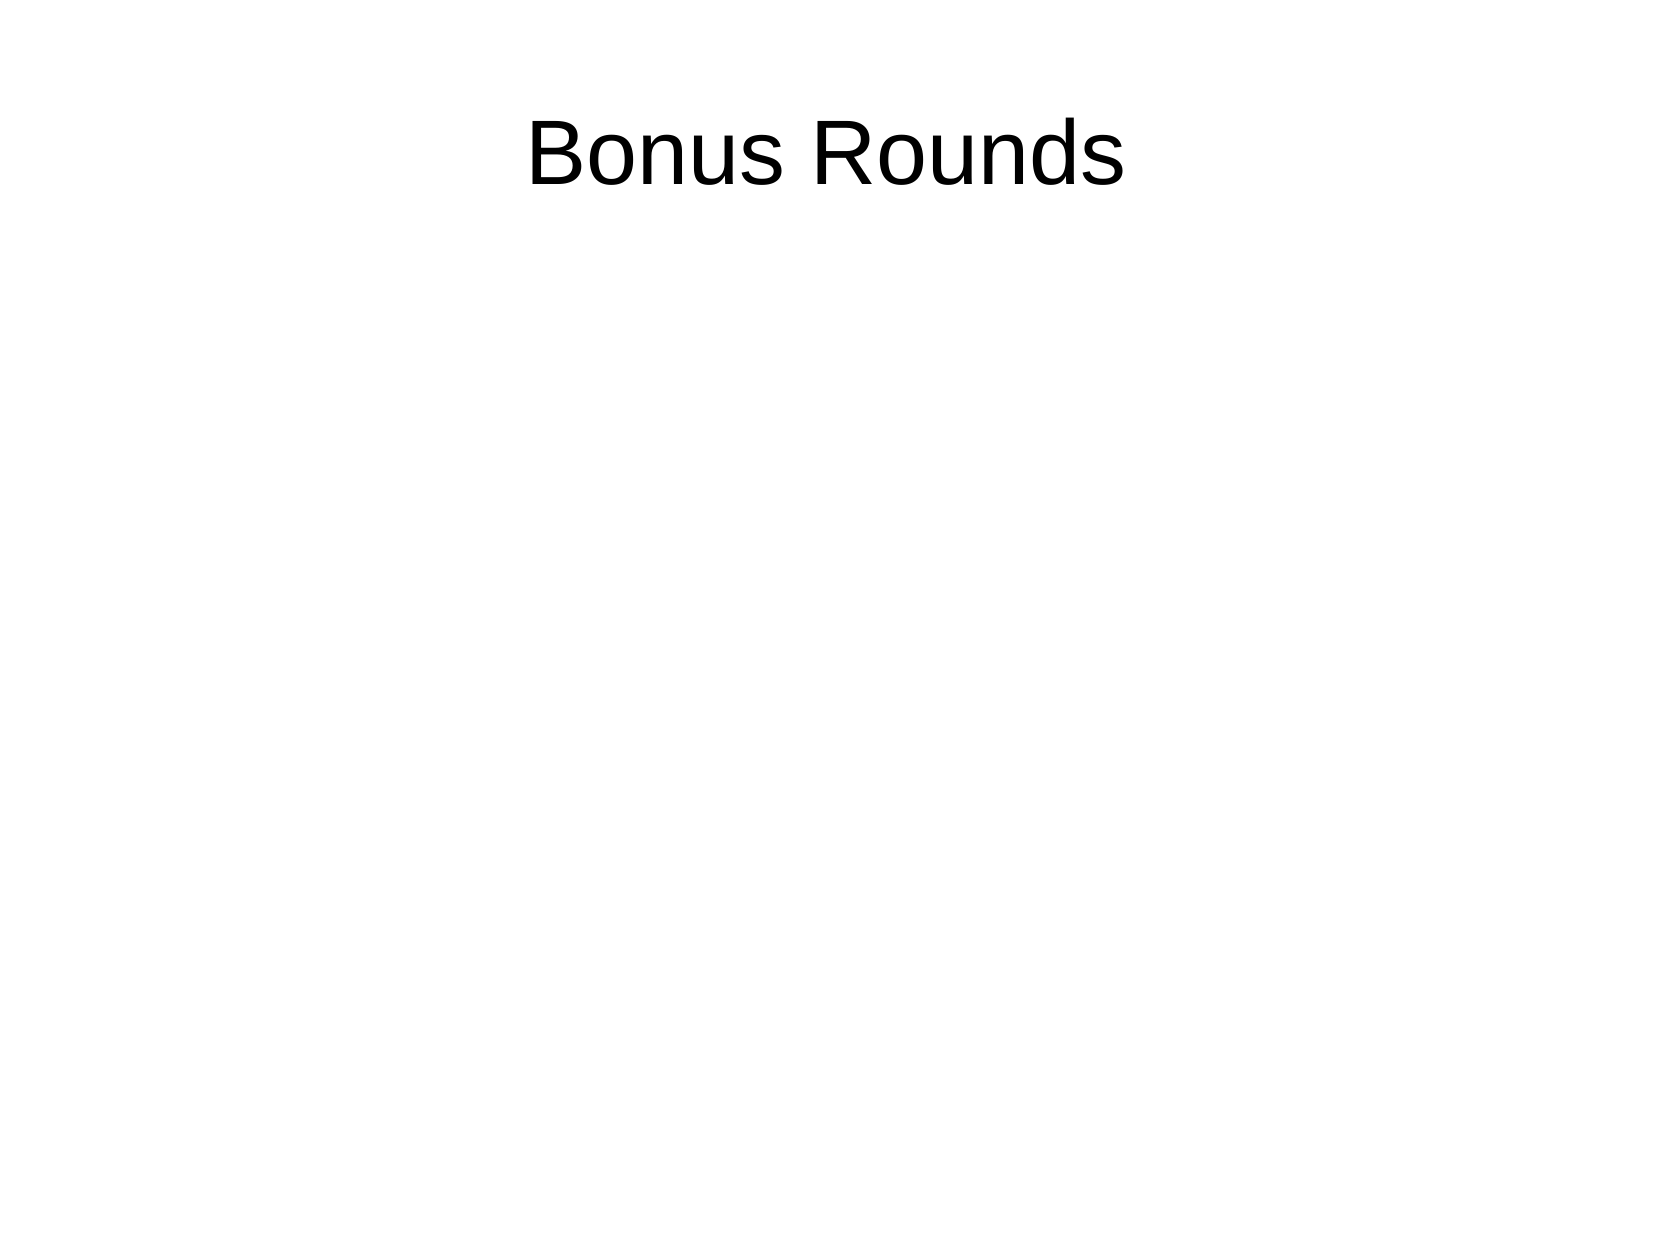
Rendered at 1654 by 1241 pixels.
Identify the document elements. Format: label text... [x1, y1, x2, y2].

title Bonus Rounds [82, 49, 1571, 257]
